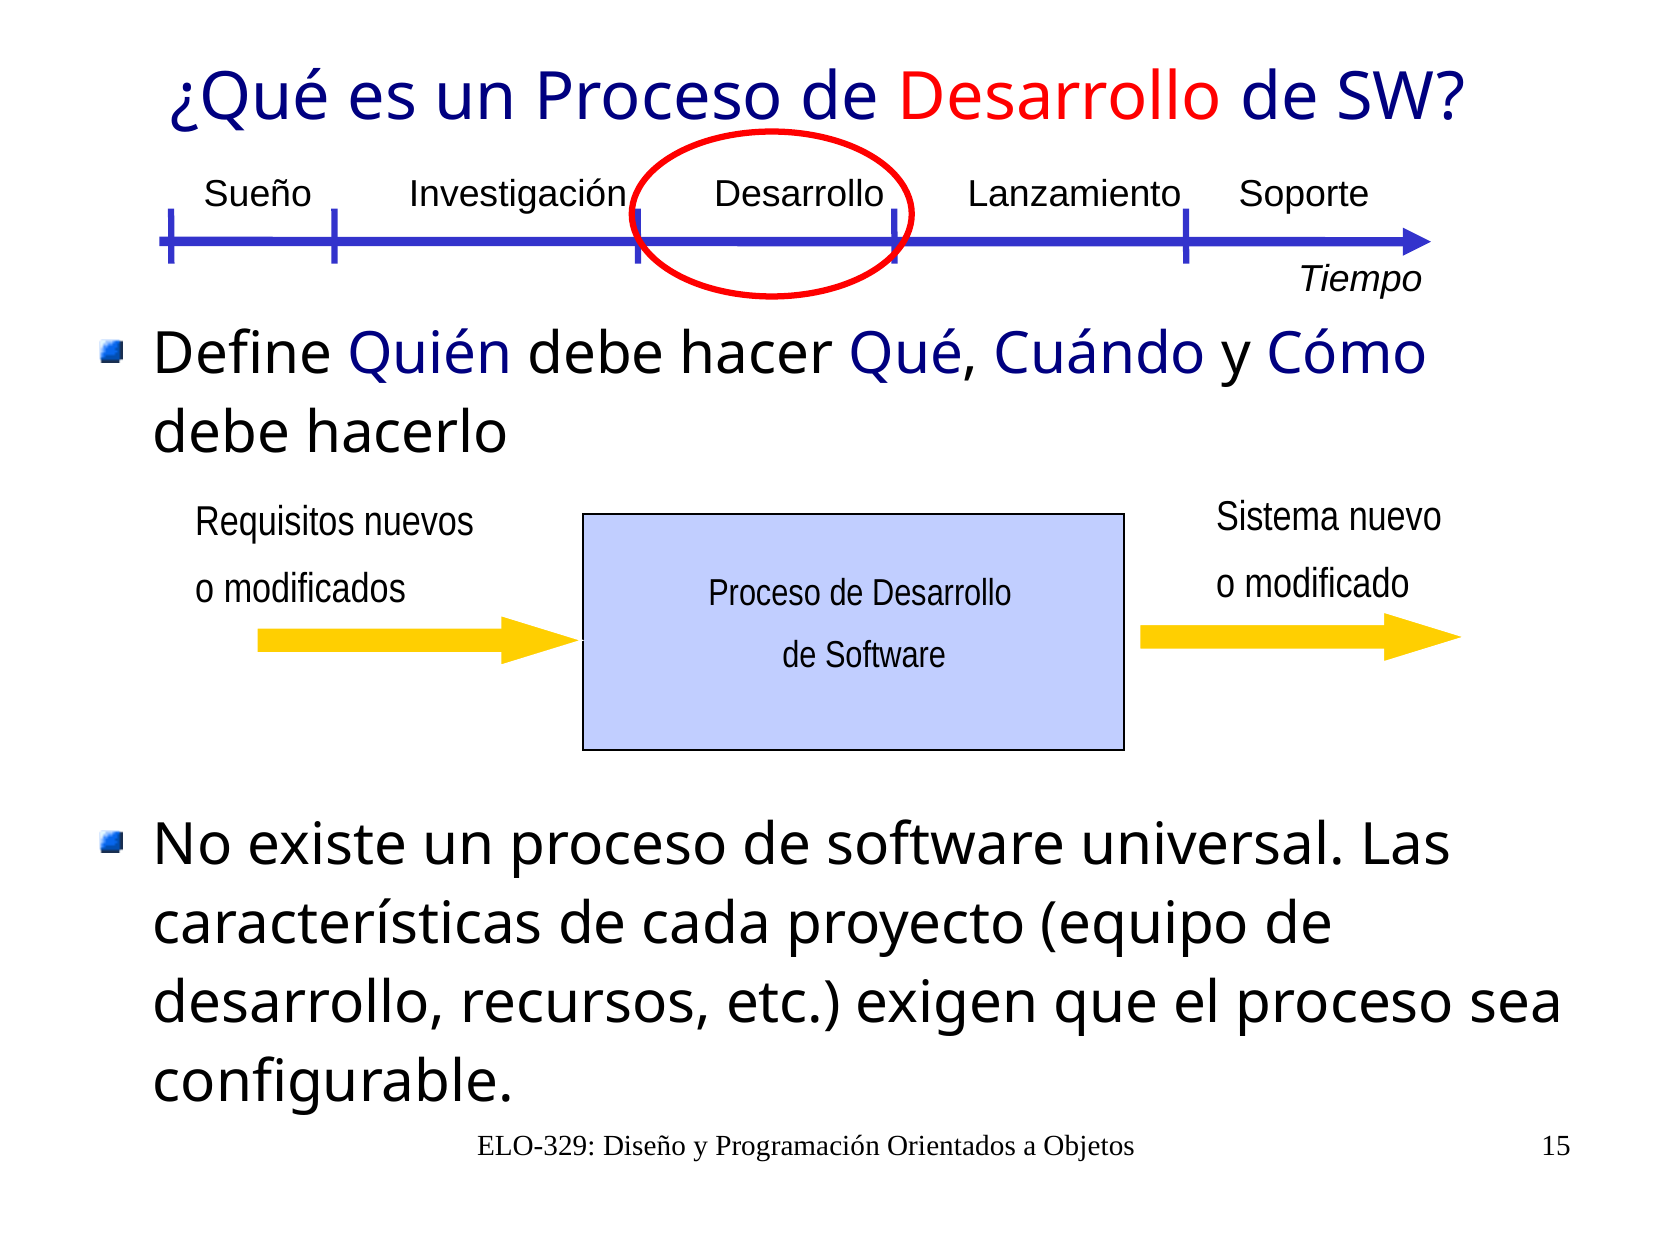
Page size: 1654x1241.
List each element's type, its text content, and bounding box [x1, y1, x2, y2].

text_box [1139, 611, 1465, 663]
text_box Desarrollo [699, 164, 900, 222]
text_box Sistema nuevo o modificado [1200, 484, 1458, 614]
title ¿Qué es un Proceso de Desarrollo de SW? [82, 50, 1571, 138]
text_box [256, 513, 1125, 751]
text_box Tiempo [1283, 249, 1438, 307]
text_box Soporte [1223, 164, 1385, 222]
list Define Quién debe hacer Qué, Cuándo y Cómo debe hacerlo No existe un proceso de software universal. Las características de cada proyecto (equipo de desarrollo, recursos, etc.) exigen que el proceso sea configurable. [81, 311, 1571, 1139]
text_box Sueño [188, 164, 327, 222]
text_box Investigación [393, 164, 642, 222]
text_box Proceso de Desarrollo de Software [693, 562, 1036, 683]
text_box Lanzamiento [952, 164, 1197, 222]
text_box Requisitos nuevos o modificados [180, 489, 490, 619]
